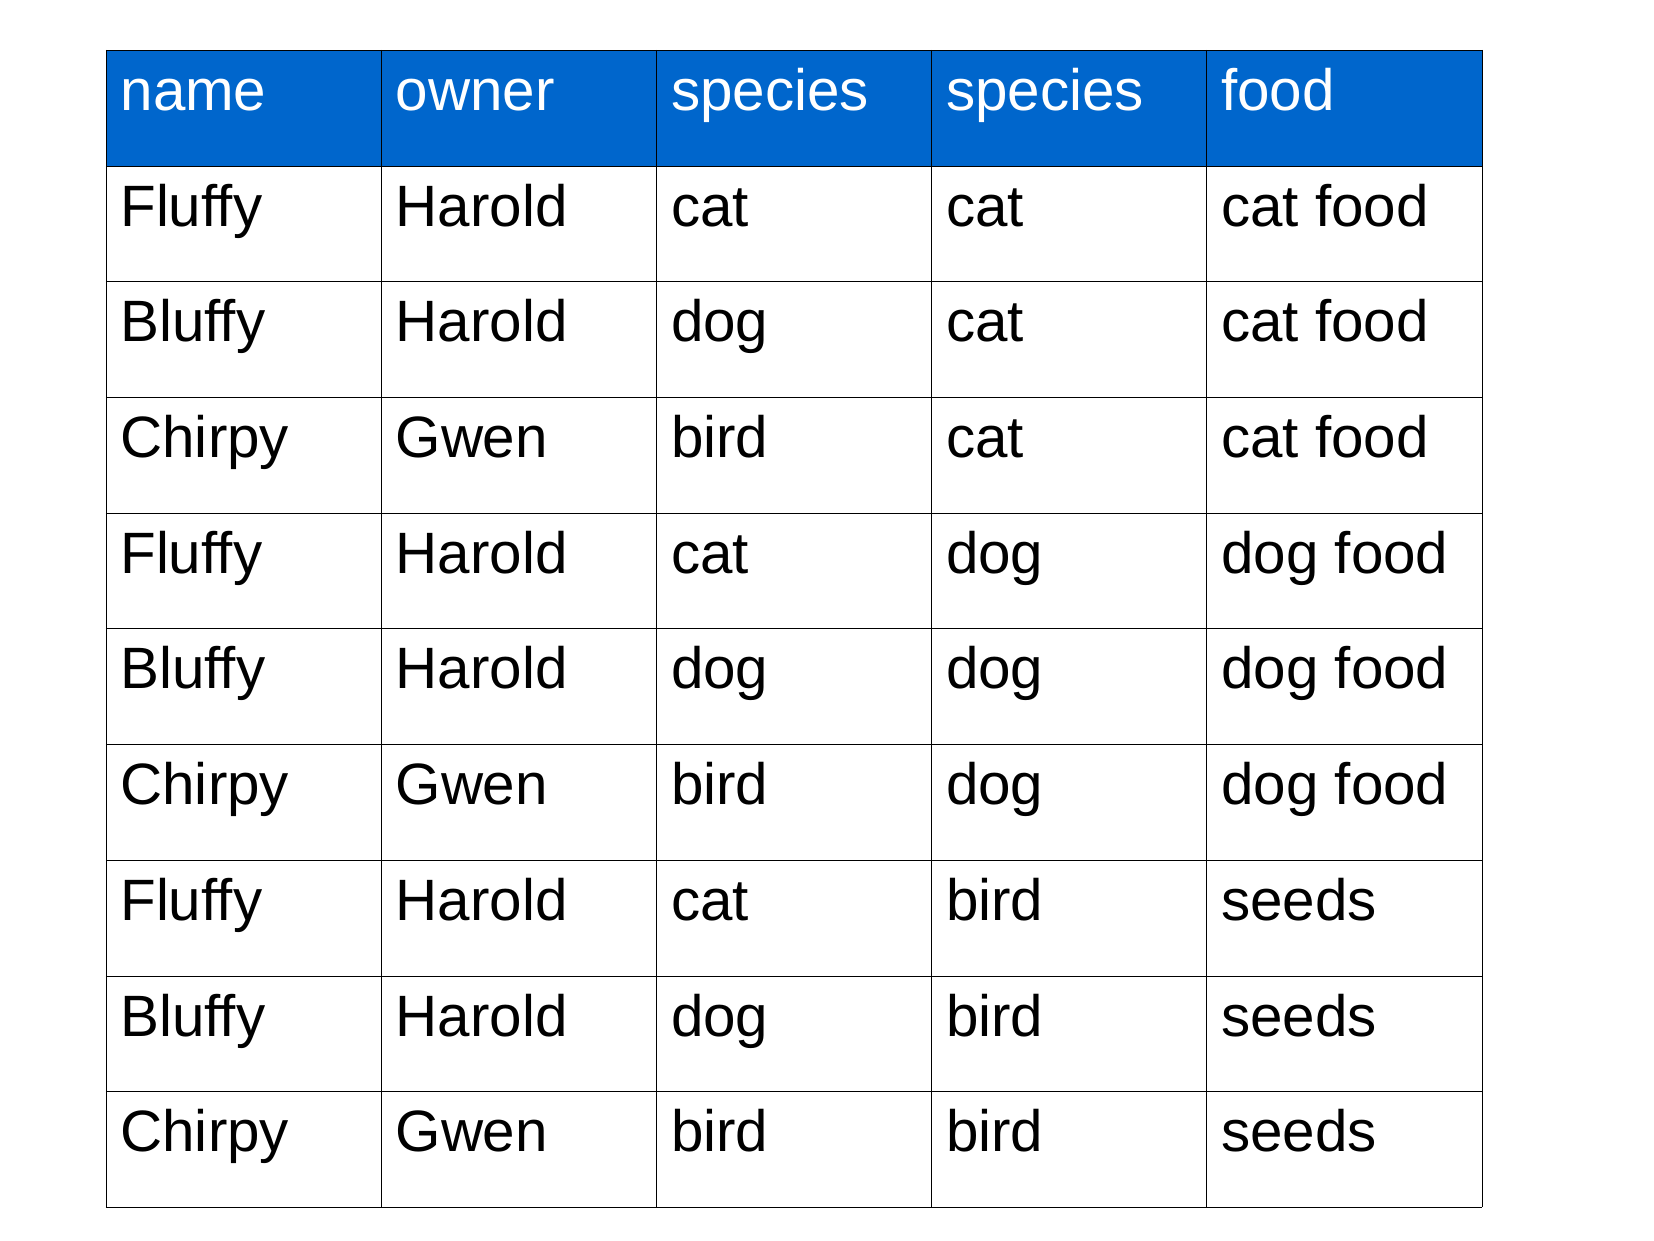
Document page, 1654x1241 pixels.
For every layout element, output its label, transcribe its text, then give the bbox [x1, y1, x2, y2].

table_cell bird [657, 398, 931, 513]
table_cell dog [932, 745, 1206, 860]
table_cell seeds [1207, 861, 1482, 976]
table_cell dog food [1207, 514, 1482, 628]
table_header owner [382, 51, 656, 166]
table_cell Harold [382, 282, 656, 397]
table_cell dog [657, 282, 931, 397]
table_cell Gwen [382, 398, 656, 513]
table_cell dog [657, 629, 931, 744]
table_cell cat food [1207, 398, 1482, 513]
table_cell Bluffy [107, 977, 381, 1091]
table_cell dog [932, 514, 1206, 628]
table_header species [657, 51, 931, 166]
table_cell Bluffy [107, 629, 381, 744]
table_cell bird [932, 977, 1206, 1091]
table_cell cat [932, 398, 1206, 513]
table_cell Fluffy [107, 861, 381, 976]
table_cell bird [932, 1092, 1206, 1207]
table_cell cat [657, 861, 931, 976]
table_cell cat food [1207, 282, 1482, 397]
table_cell Chirpy [107, 745, 381, 860]
table_cell dog food [1207, 745, 1482, 860]
table_cell Harold [382, 629, 656, 744]
table_header food [1207, 51, 1482, 166]
table_cell Harold [382, 977, 656, 1091]
table_header species [932, 51, 1206, 166]
table_cell cat food [1207, 167, 1482, 281]
table_header name [107, 51, 381, 166]
table_cell bird [657, 745, 931, 860]
table_cell cat [657, 167, 931, 281]
table_cell Gwen [382, 745, 656, 860]
table_cell seeds [1207, 1092, 1482, 1207]
table_cell bird [932, 861, 1206, 976]
table_cell Fluffy [107, 167, 381, 281]
table_cell Fluffy [107, 514, 381, 628]
table_cell Harold [382, 167, 656, 281]
table_cell Chirpy [107, 1092, 381, 1207]
table_cell cat [932, 167, 1206, 281]
table_cell dog [932, 629, 1206, 744]
table_cell Harold [382, 861, 656, 976]
table_cell cat [932, 282, 1206, 397]
table_cell cat [657, 514, 931, 628]
table_cell Harold [382, 514, 656, 628]
table_cell Gwen [382, 1092, 656, 1207]
table_cell Chirpy [107, 398, 381, 513]
table_cell dog food [1207, 629, 1482, 744]
table_cell dog [657, 977, 931, 1091]
table_cell bird [657, 1092, 931, 1207]
table_cell Bluffy [107, 282, 381, 397]
table_cell seeds [1207, 977, 1482, 1091]
